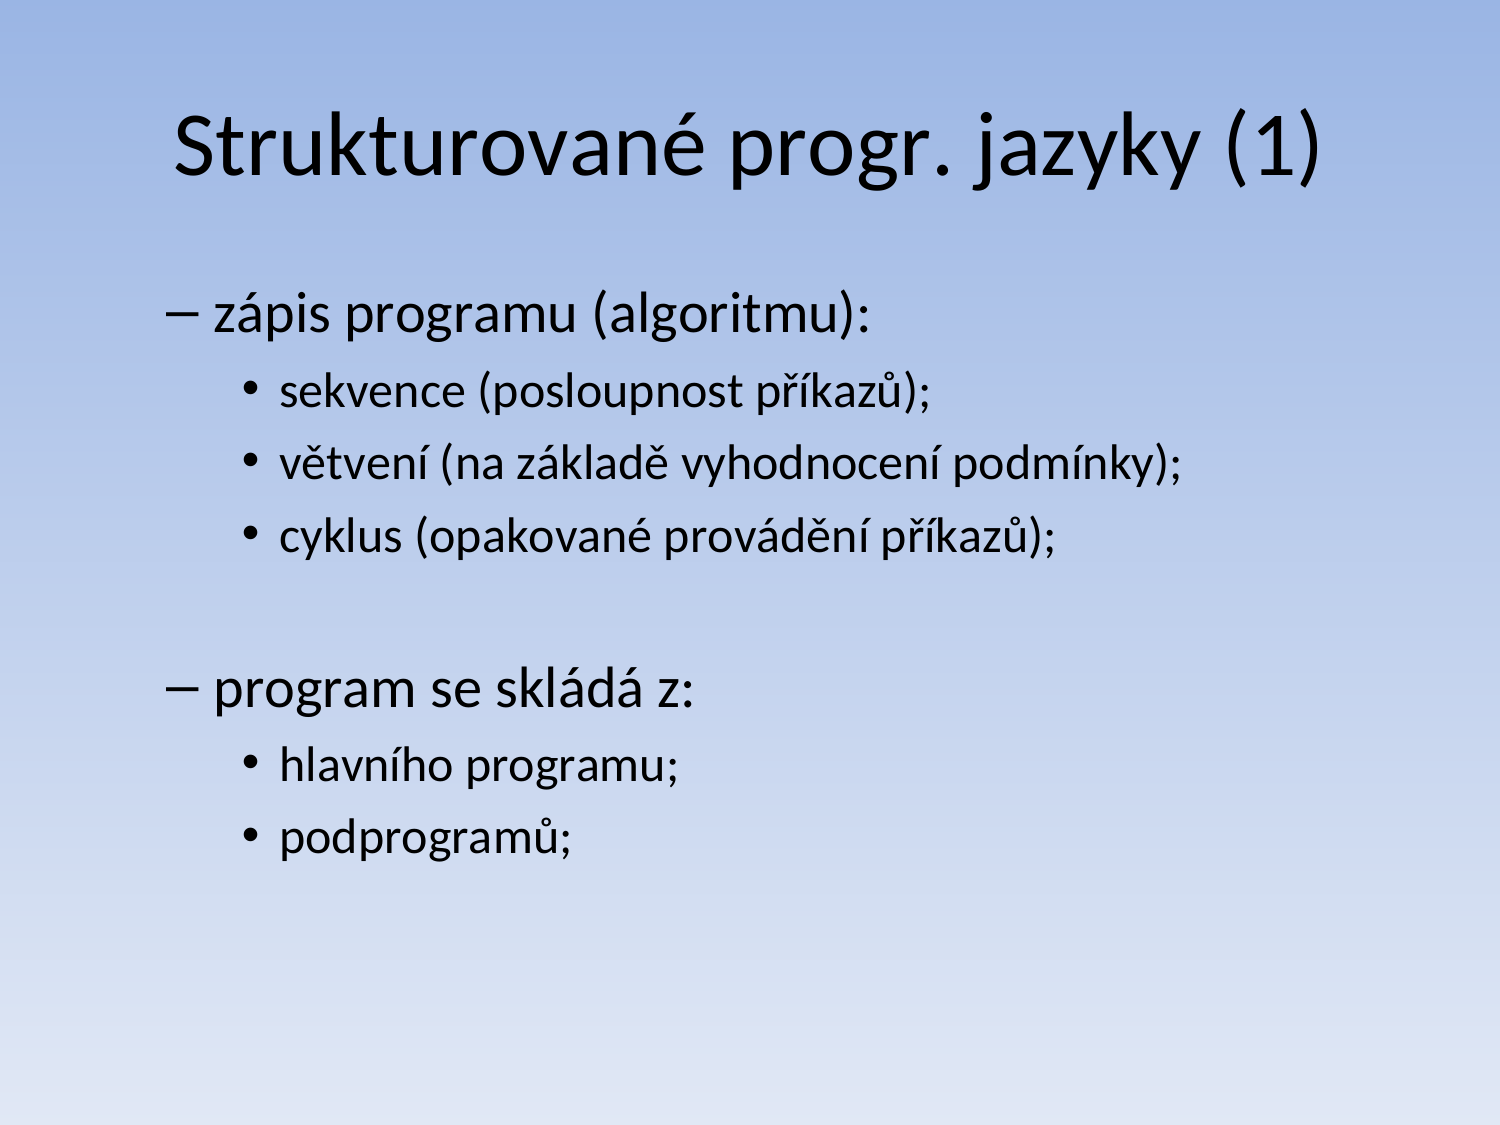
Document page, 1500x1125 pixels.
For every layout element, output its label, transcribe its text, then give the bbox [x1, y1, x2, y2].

title Strukturované progr. jazyky (1) [75, 45, 1426, 233]
list zápis programu (algoritmu): sekvence (posloupnost příkazů); větvení (na základě vyhodnocení podmínky); cyklus (opakované provádění příkazů); program se skládá z: hlavního programu; podprogramů; [76, 267, 1427, 1010]
